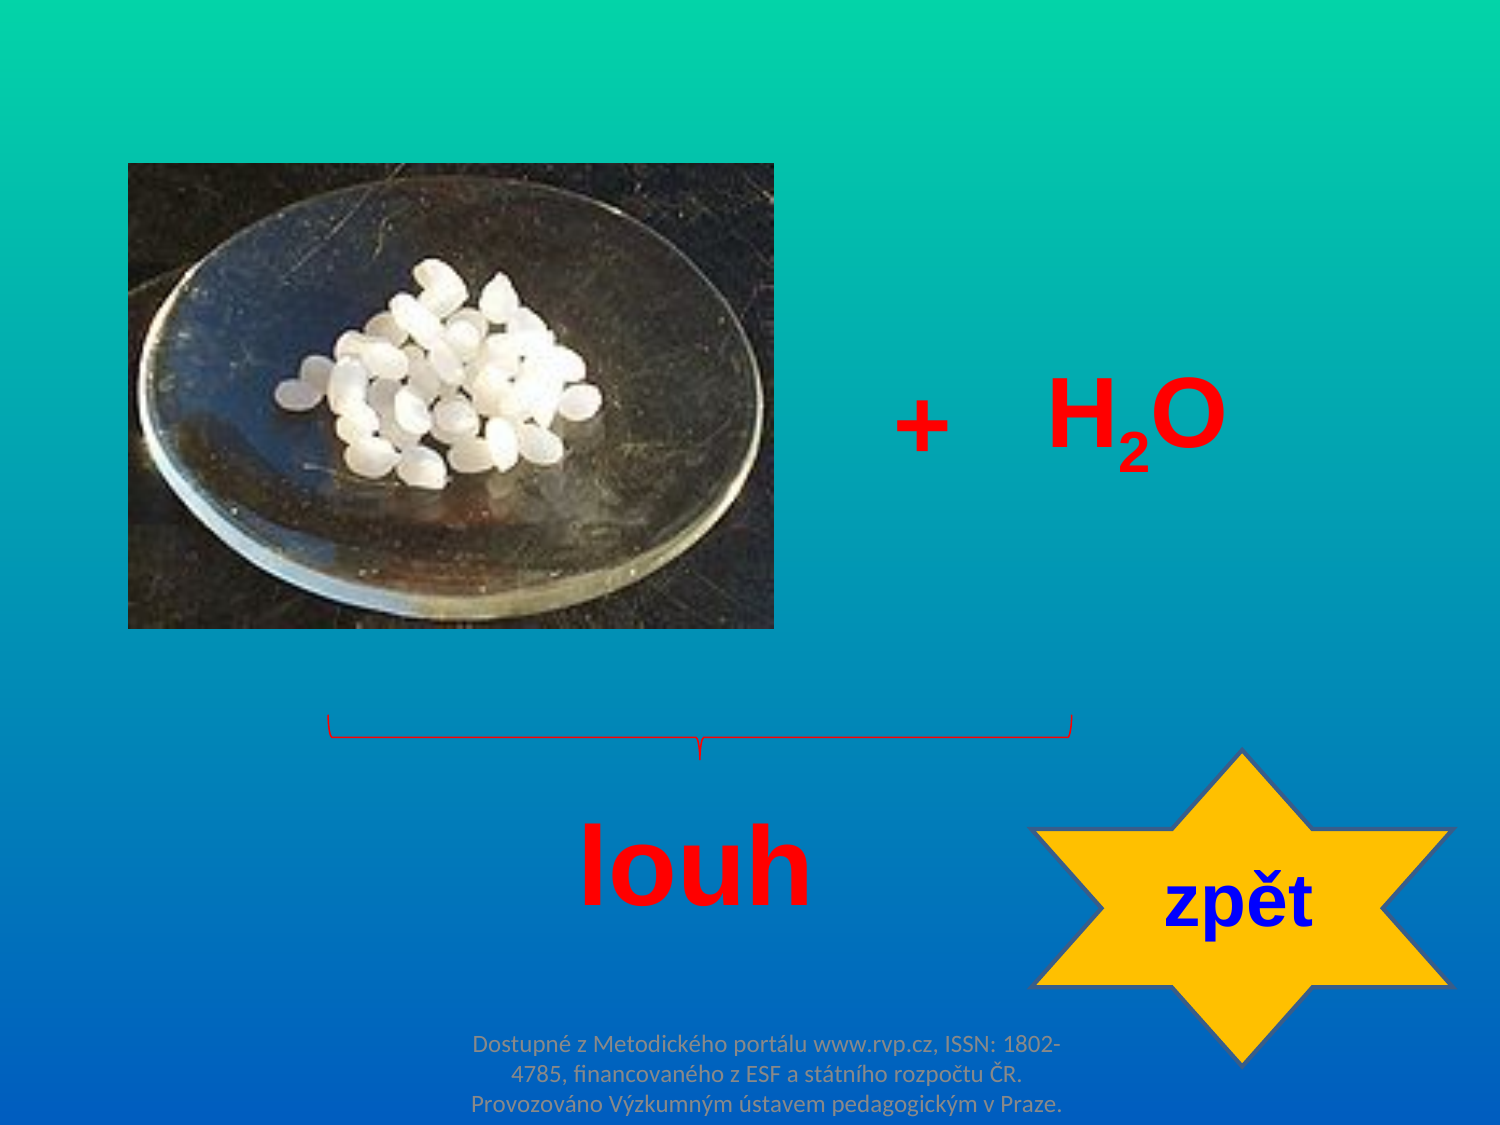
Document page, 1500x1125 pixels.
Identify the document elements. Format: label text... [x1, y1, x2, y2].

text_box zpět [1148, 843, 1348, 950]
text_box H2O [1031, 339, 1395, 492]
text_box [1031, 750, 1454, 1067]
text_box + [878, 351, 1031, 487]
text_box Dostupné z Metodického portálu www.rvp.cz, ISSN: 1802-4785, financovaného z ESF a státního rozpočtu ČR. Provozováno Výzkumným ústavem pedagogickým v Praze. [433, 1042, 1102, 1103]
picture [0, 163, 1500, 628]
text_box louh [562, 785, 1114, 936]
